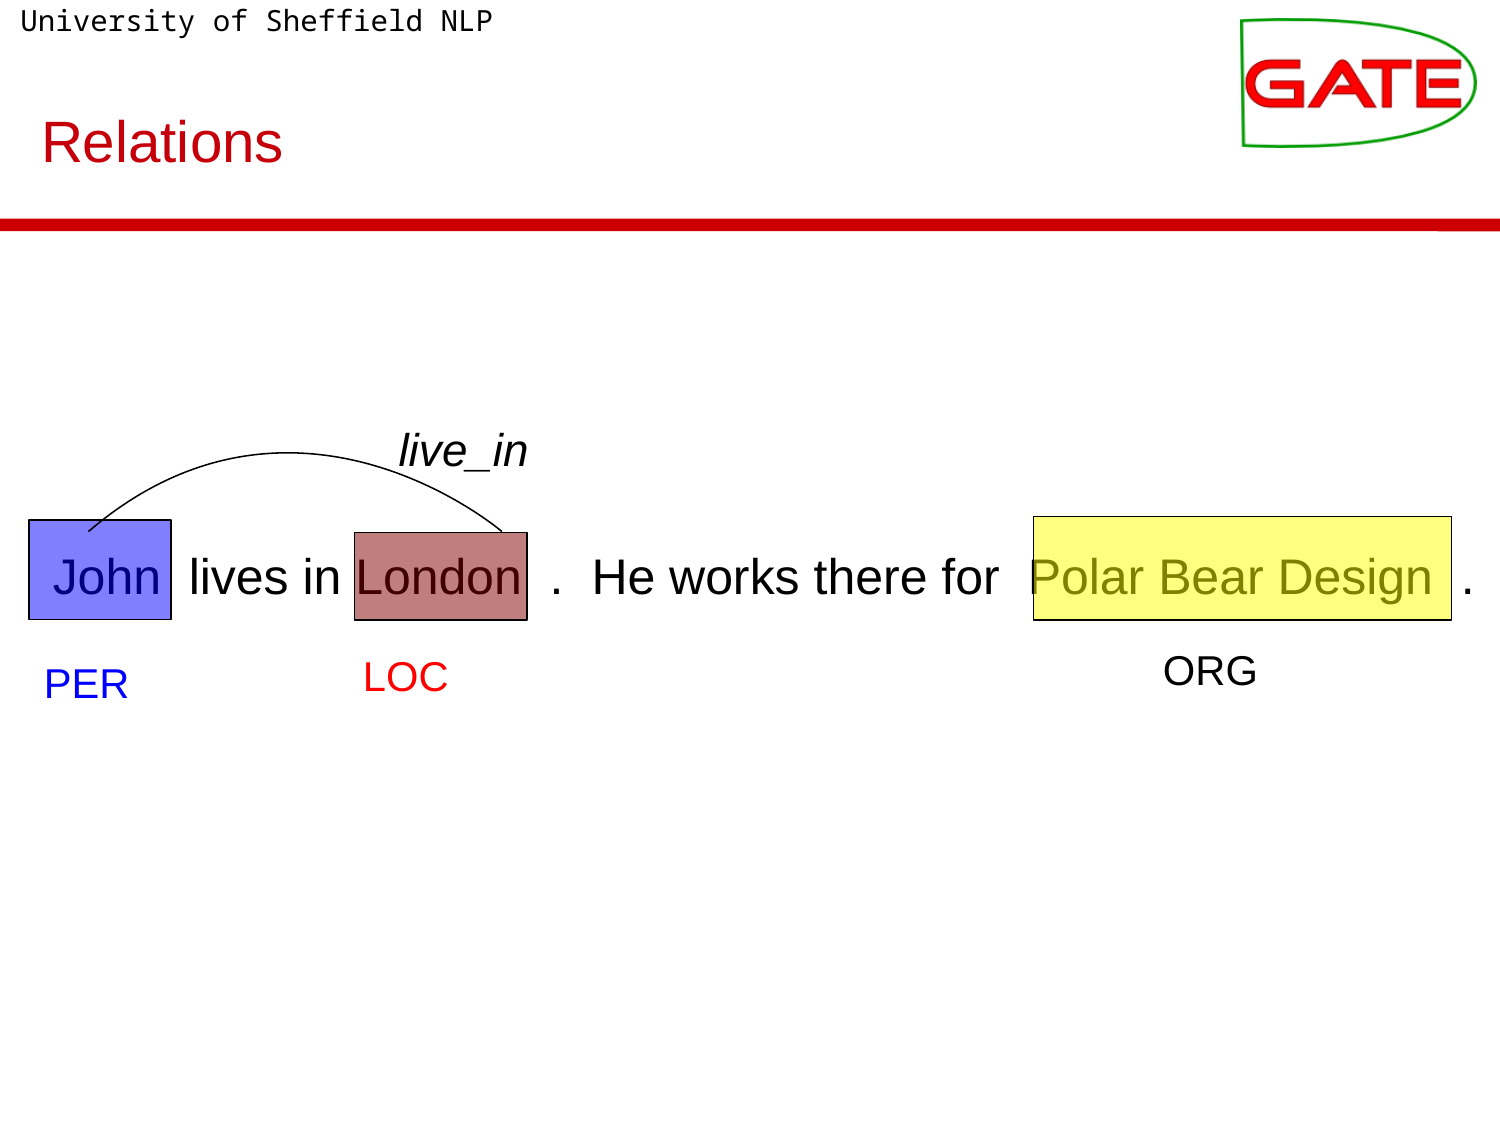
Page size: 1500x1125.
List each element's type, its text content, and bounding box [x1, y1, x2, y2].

text_box [354, 532, 528, 621]
text_box [1033, 516, 1452, 621]
text_box ORG [1148, 636, 1447, 709]
text_box [29, 519, 171, 620]
text_box LOC [348, 642, 503, 730]
title Relations [41, 45, 1384, 241]
text_box live_in [383, 412, 544, 483]
picture [1240, 18, 1477, 148]
text_box PER [29, 649, 152, 798]
text_box John lives in London . He works there for Polar Bear Design . [38, 537, 1500, 672]
